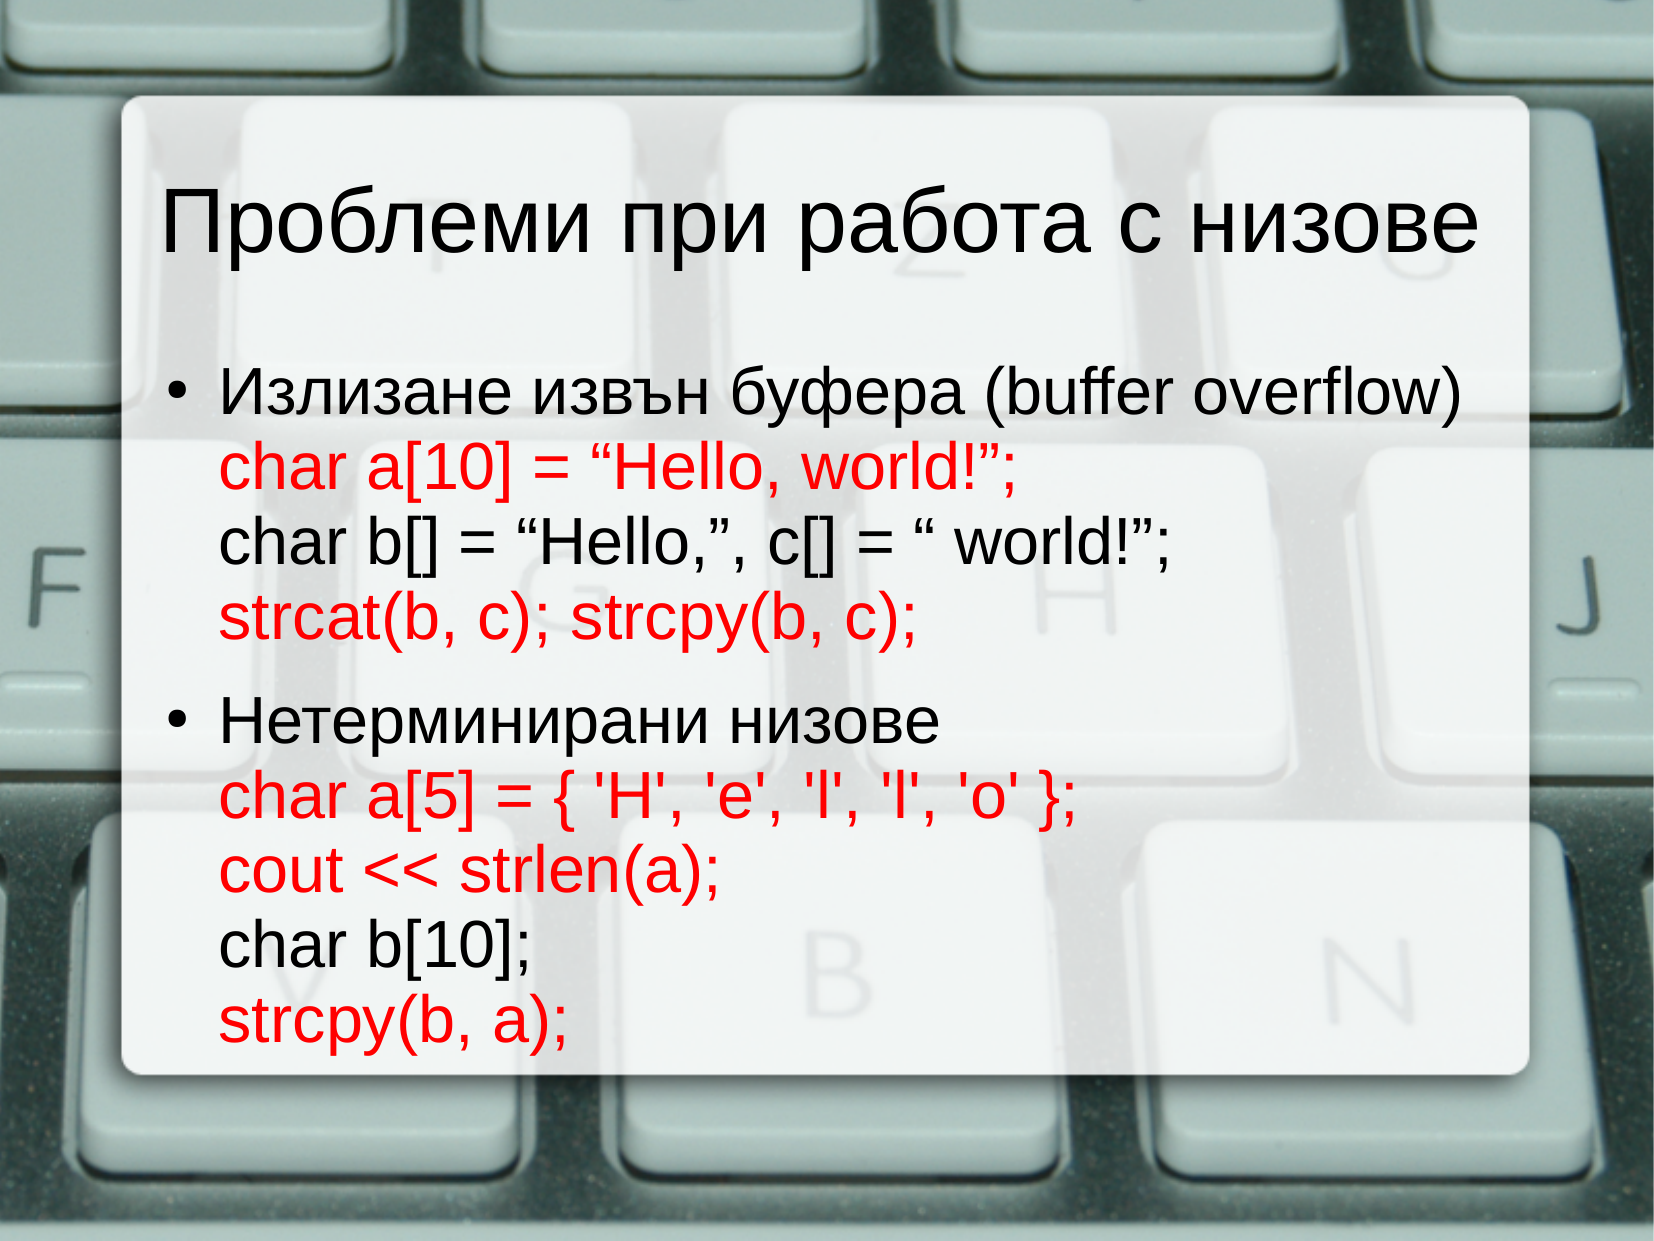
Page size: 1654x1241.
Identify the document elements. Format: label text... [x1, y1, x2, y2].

list Излизане извън буфера (buffer overflow) char a[10] = “Hello, world!”; char b[] = “Hello,”, c[] = “ world!”; strcat(b, c); strcpy(b, c); Нетерминирани низове char a[5] = { 'H', 'e', 'l', 'l', 'o' }; cout << strlen(a); char b[10]; strcpy(b, a); [147, 354, 1506, 1074]
title Проблеми при работа с низове [135, 117, 1506, 325]
picture [0, 0, 1654, 1241]
